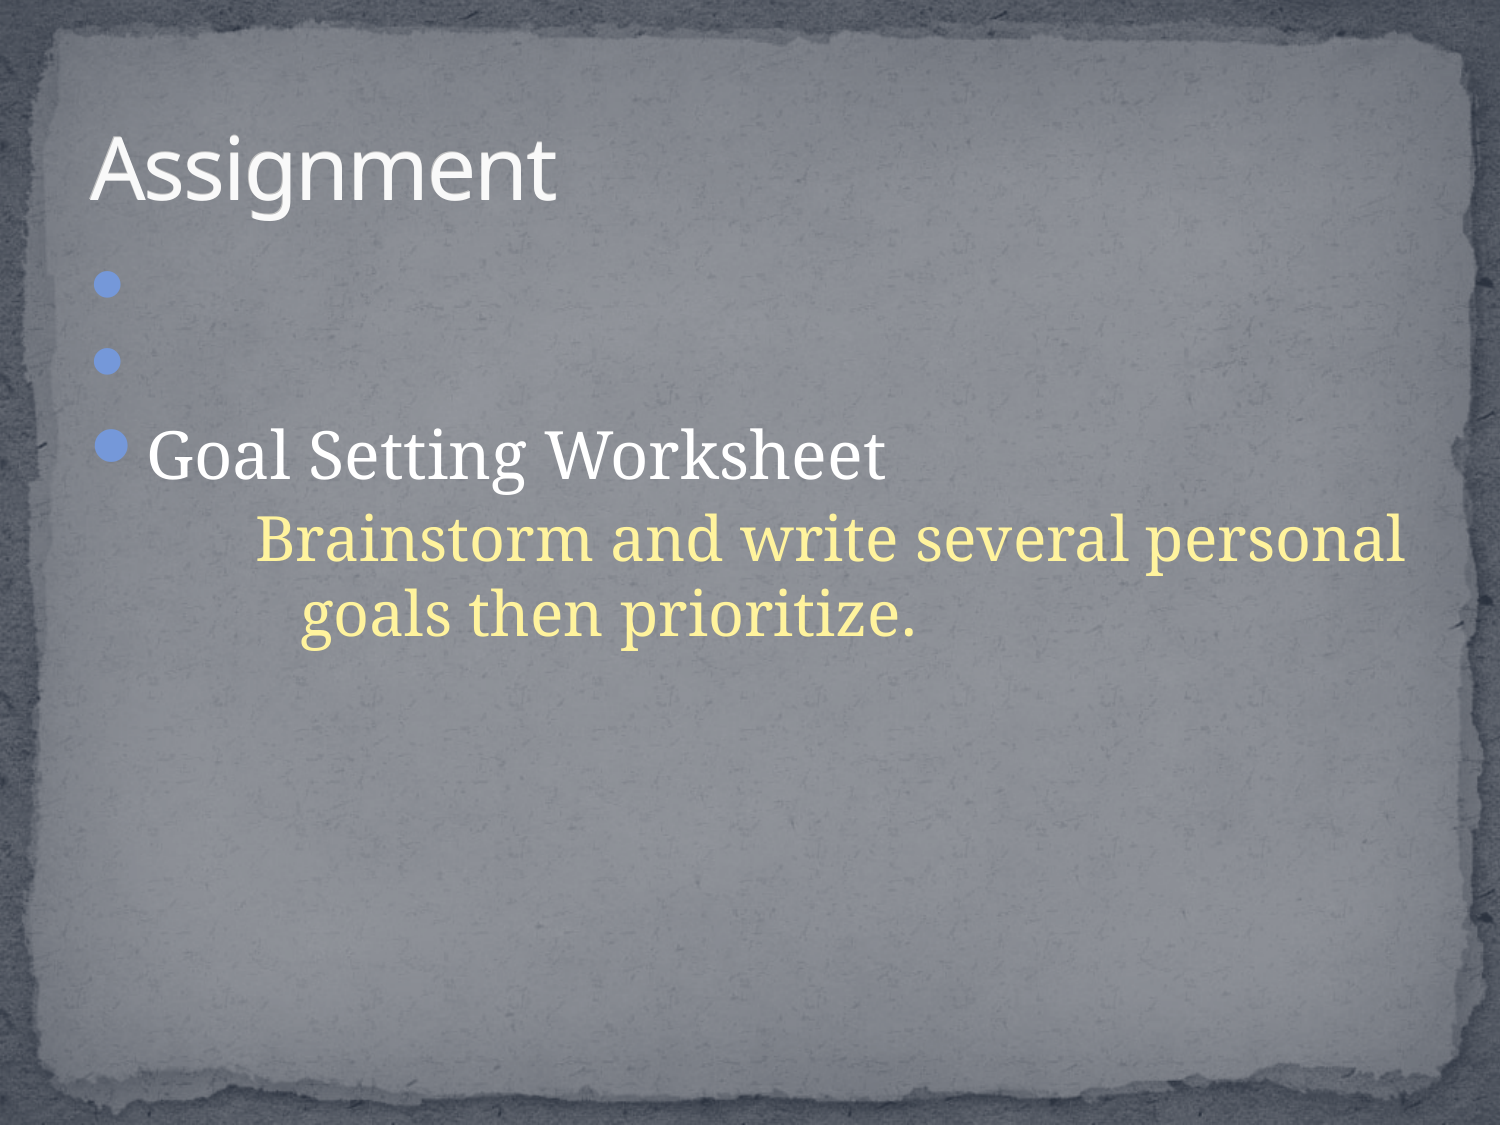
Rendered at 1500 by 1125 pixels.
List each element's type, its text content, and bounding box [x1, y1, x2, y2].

title Assignment [75, 24, 1426, 225]
list Goal Setting Worksheet Brainstorm and write several personal goals then prioritize. [75, 249, 1426, 1000]
